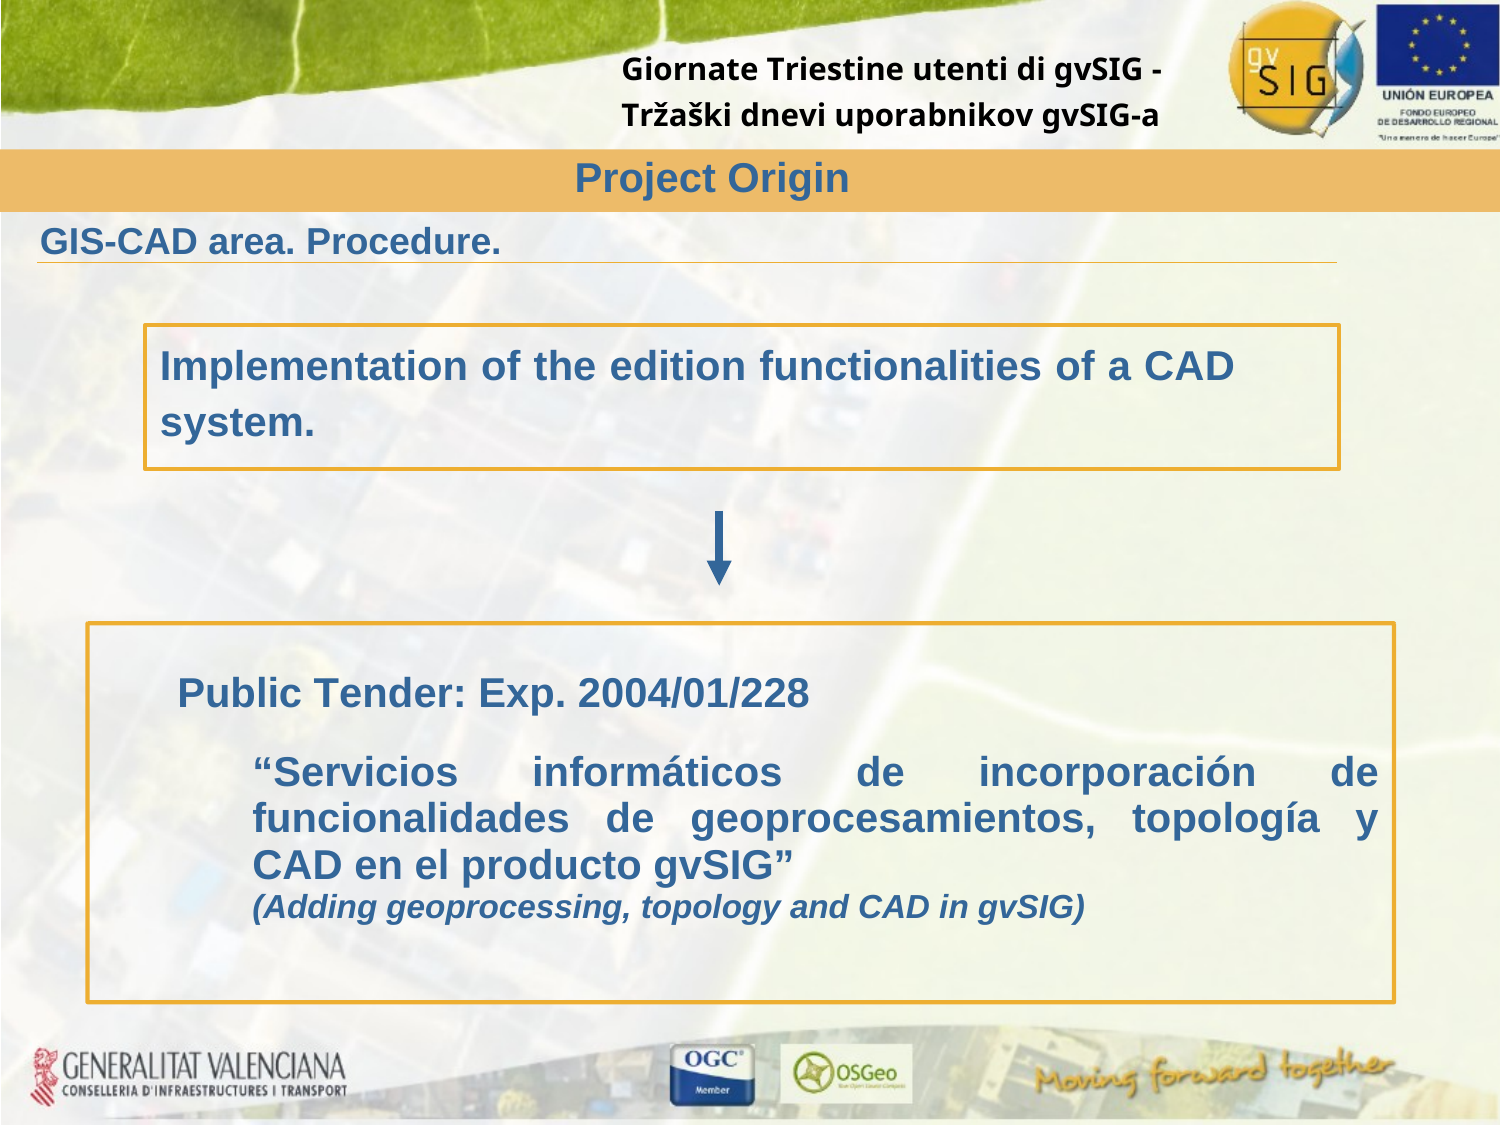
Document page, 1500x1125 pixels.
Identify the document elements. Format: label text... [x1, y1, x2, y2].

text_box Project Origin [0, 149, 1426, 219]
text_box Public Tender: Exp. 2004/01/228 “Servicios informáticos de incorporación de funcionalidades de geoprocesamientos, topología y CAD en el producto gvSIG” (Adding geoprocessing, topology and CAD in gvSIG) [87, 623, 1394, 1027]
text_box Implementation of the edition functionalities of a CAD system. [145, 324, 1339, 534]
picture [1, 0, 1500, 149]
text_box GIS-CAD area. Procedure. [25, 219, 813, 274]
picture [1, 212, 1500, 1125]
